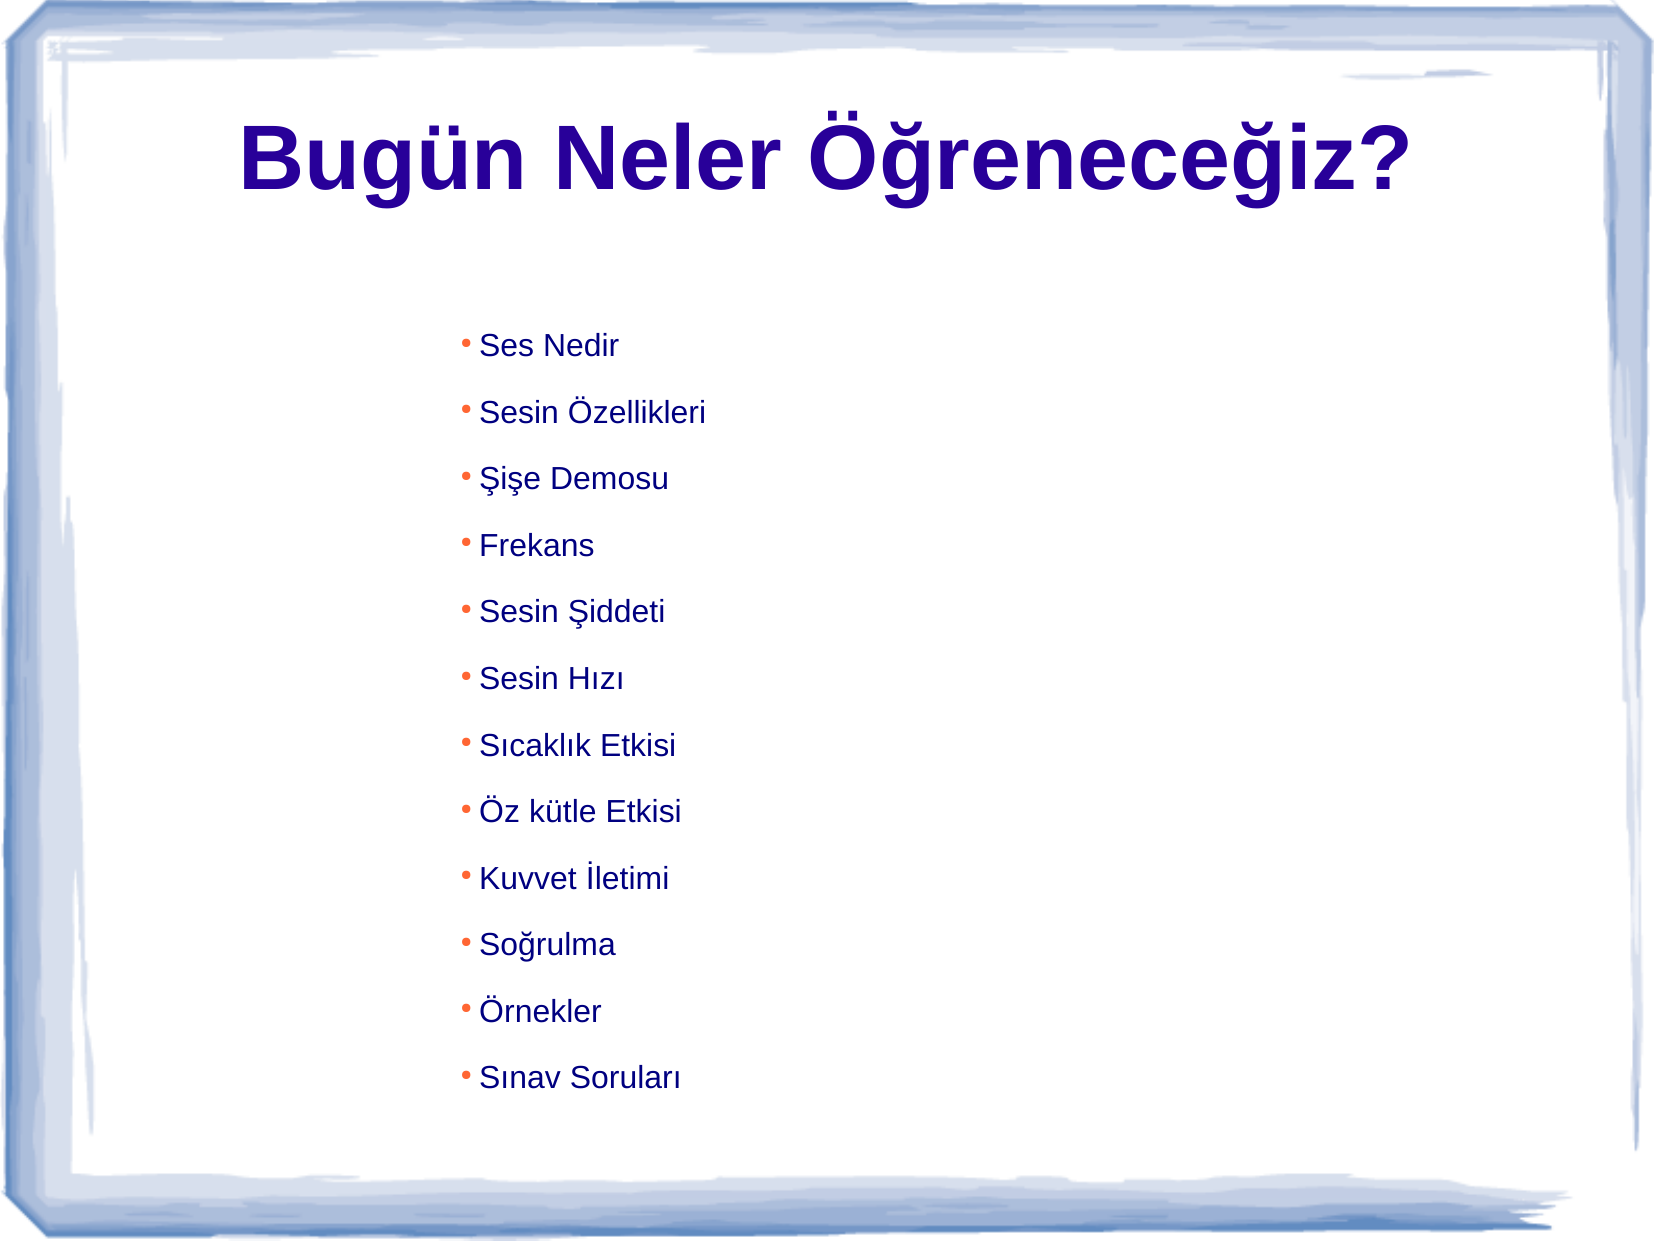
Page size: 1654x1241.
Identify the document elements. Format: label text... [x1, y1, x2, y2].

list Ses Nedir Sesin Özellikleri Şişe Demosu Frekans Sesin Şiddeti Sesin Hızı Sıcaklık Etkisi Öz kütle Etkisi Kuvvet İletimi Soğrulma Örnekler Sınav Soruları [460, 324, 1572, 1097]
title Bugün Neler Öğreneceğiz? [82, 49, 1571, 257]
